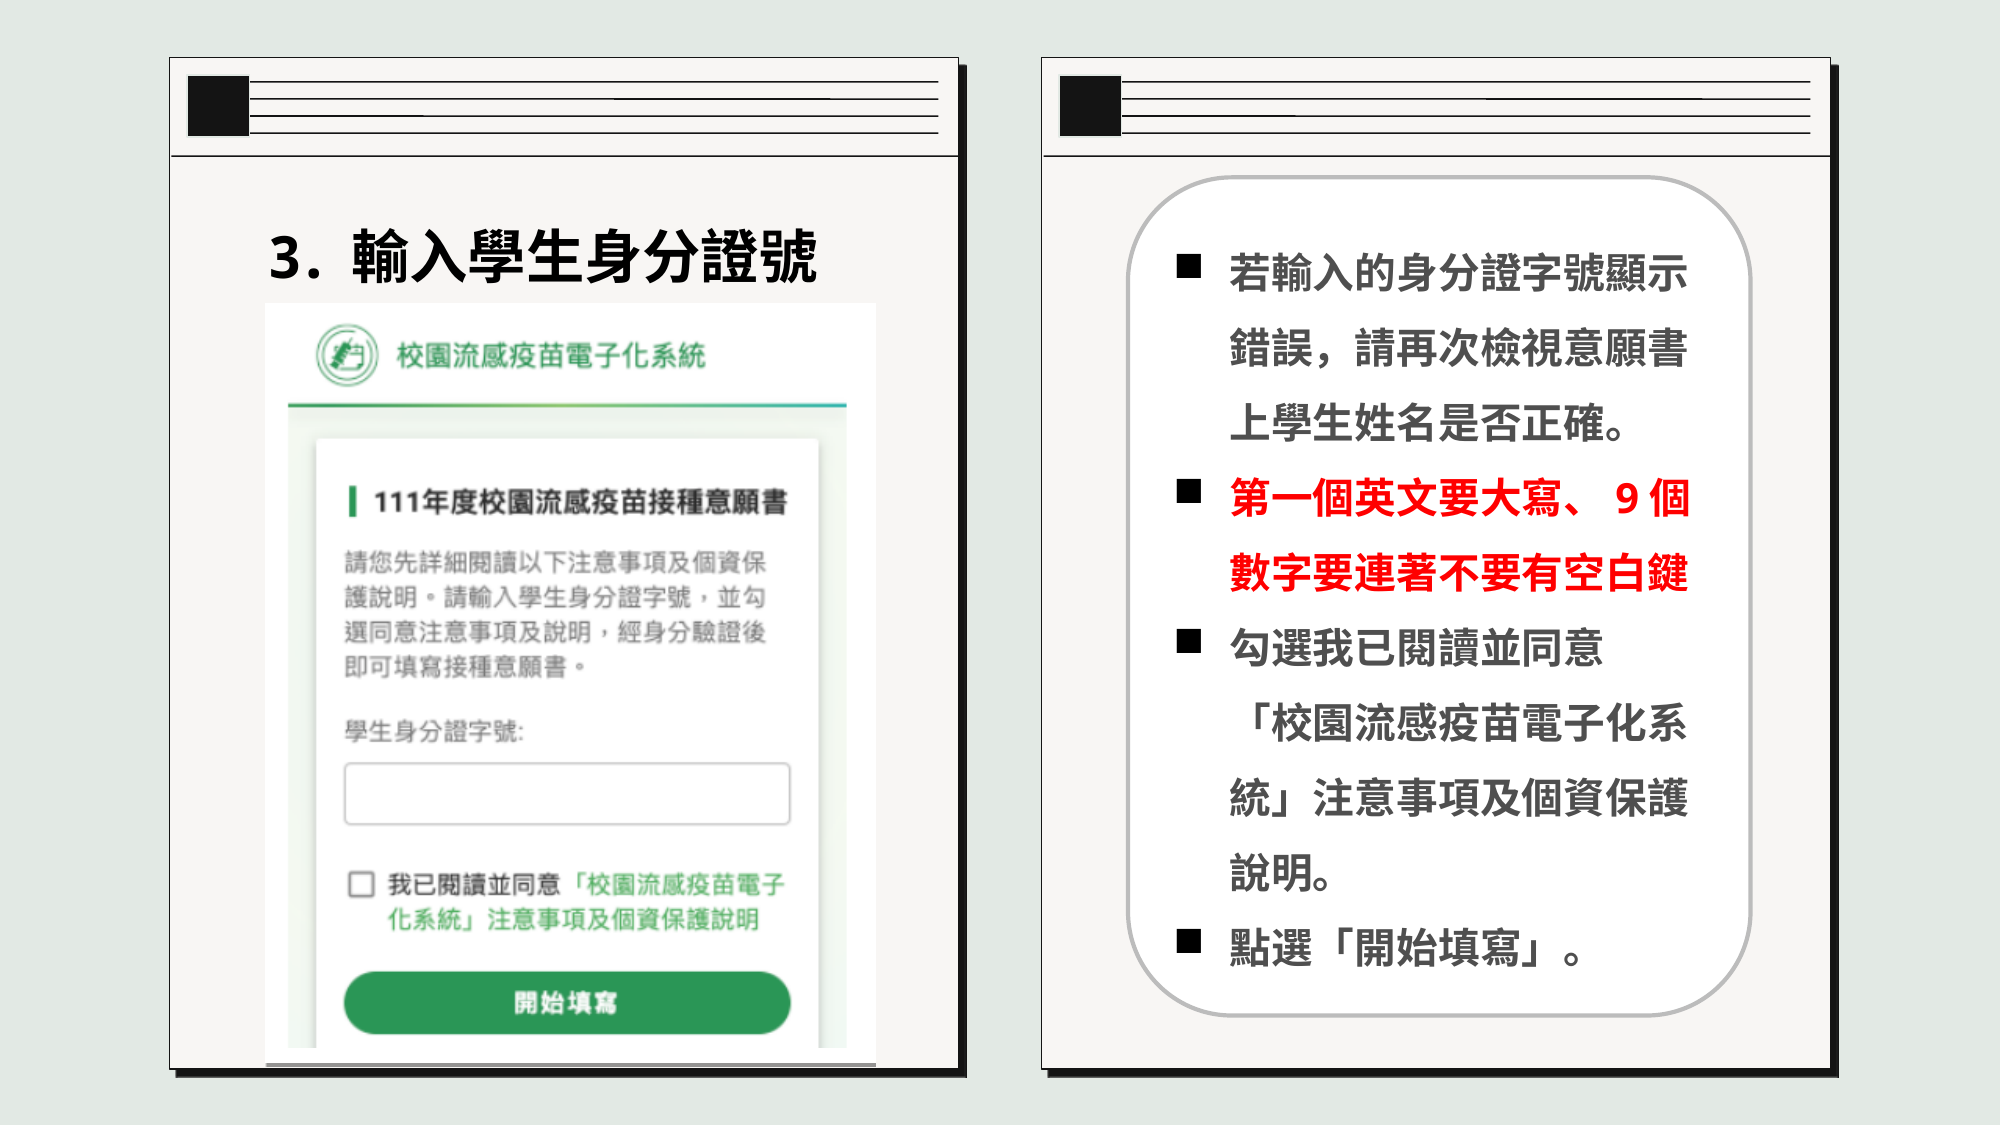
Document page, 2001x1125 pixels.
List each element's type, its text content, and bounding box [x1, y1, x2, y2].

text_box 若輸入的身分證字號顯示錯誤，請再次檢視意願書上學生姓名是否正確。 第一個英文要大寫、9個數字要連著不要有空白鍵 勾選我已閱讀並同意 「校園流感疫苗電子化系統」注意事項及個資保護說明。 點選「開始填寫」。 [1127, 177, 1751, 1016]
picture [279, 317, 861, 1049]
text_box 輸入學生身分證號 [251, 177, 866, 526]
